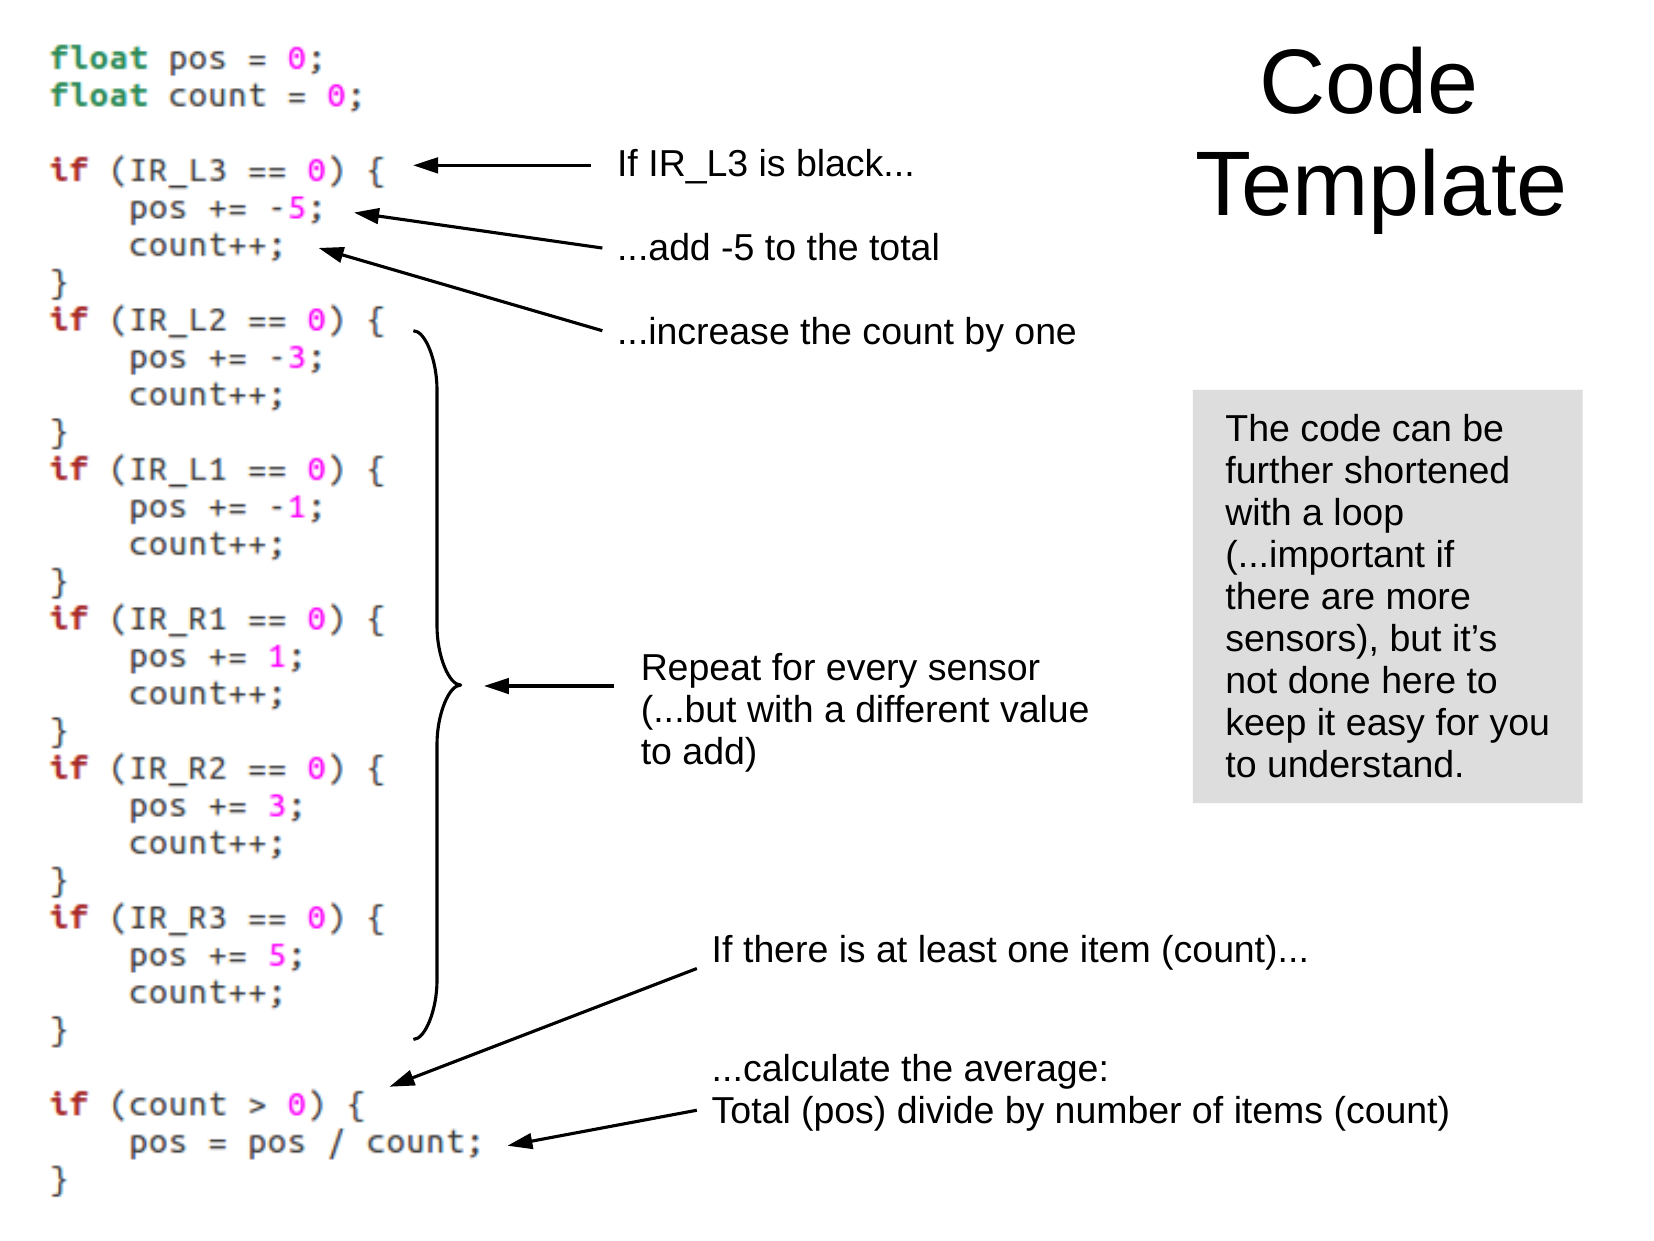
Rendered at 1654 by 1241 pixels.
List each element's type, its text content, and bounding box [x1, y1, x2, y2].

text_box Repeat for every sensor (...but with a different value to add) [625, 638, 1111, 780]
text_box If IR_L3 is black... ...add -5 to the total ...increase the count by one [602, 134, 1146, 402]
title Code Template [1003, 29, 1654, 237]
picture [35, 30, 508, 1217]
text_box If there is at least one item (count)... [696, 921, 1477, 1063]
text_box The code can be further shortened with a loop (...important if there are more sensors), but it’s not done here to keep it easy for you to understand. [1192, 389, 1583, 804]
text_box ...calculate the average: Total (pos) divide by number of items (count) [696, 1063, 1477, 1182]
